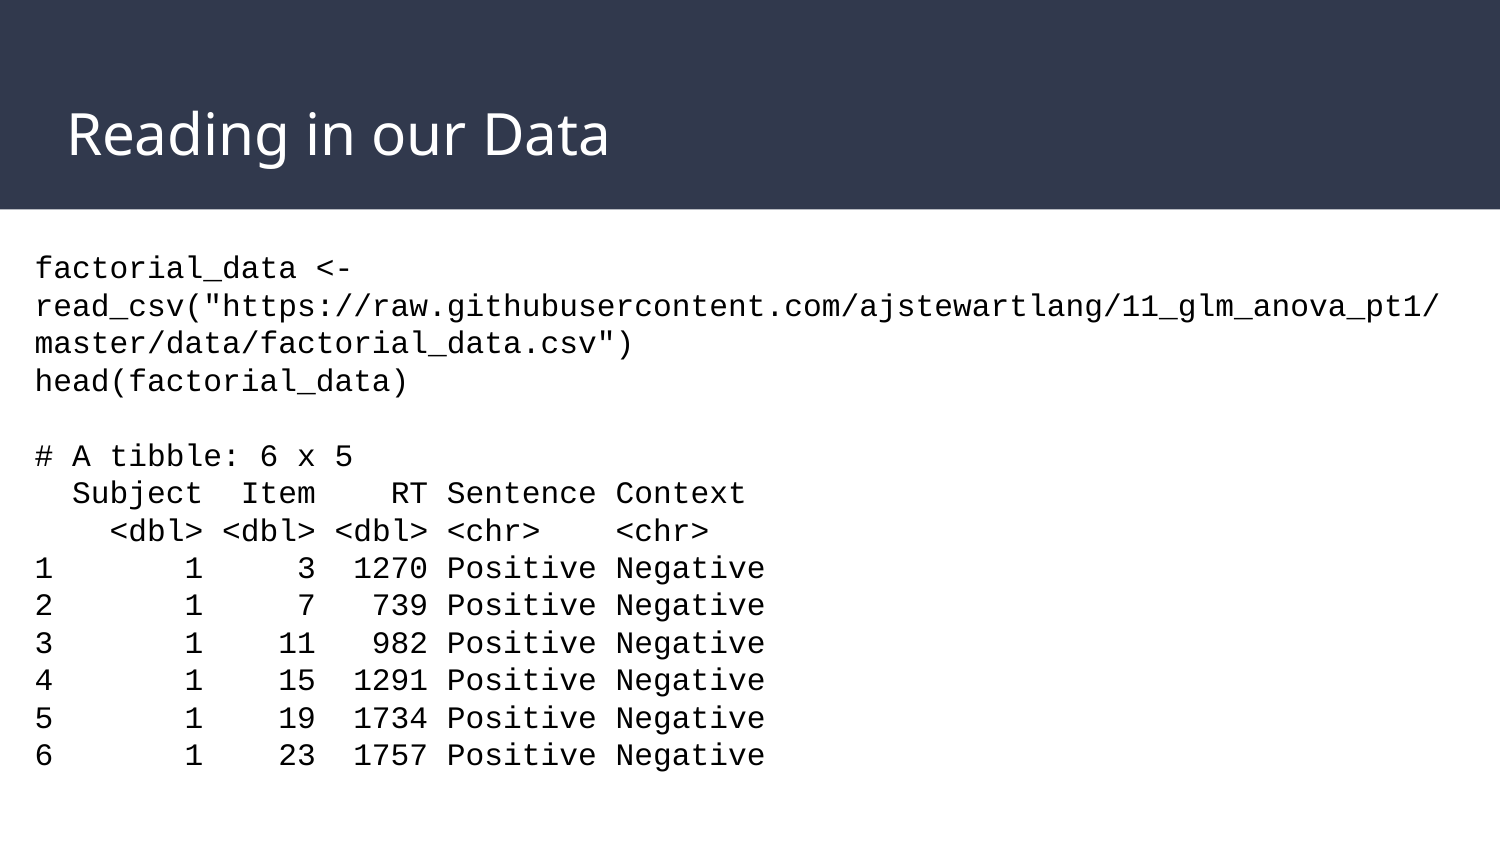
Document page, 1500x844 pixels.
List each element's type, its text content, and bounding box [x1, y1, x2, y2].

title Reading in our Data [51, 82, 1449, 185]
text_box factorial_data <- read_csv("https://raw.githubusercontent.com/ajstewartlang/11_glm_anova_pt1/master/data/factorial_data.csv") head(factorial_data) # A tibble: 6 x 5 Subject Item RT Sentence Context <dbl> <dbl> <dbl> <chr> <chr> 1 1 3 1270 Positive Negative 2 1 7 739 Positive Negative 3 1 11 982 Positive Negative 4 1 15 1291 Positive Negative 5 1 19 1734 Positive Negative 6 1 23 1757 Positive Negative [19, 232, 1470, 826]
